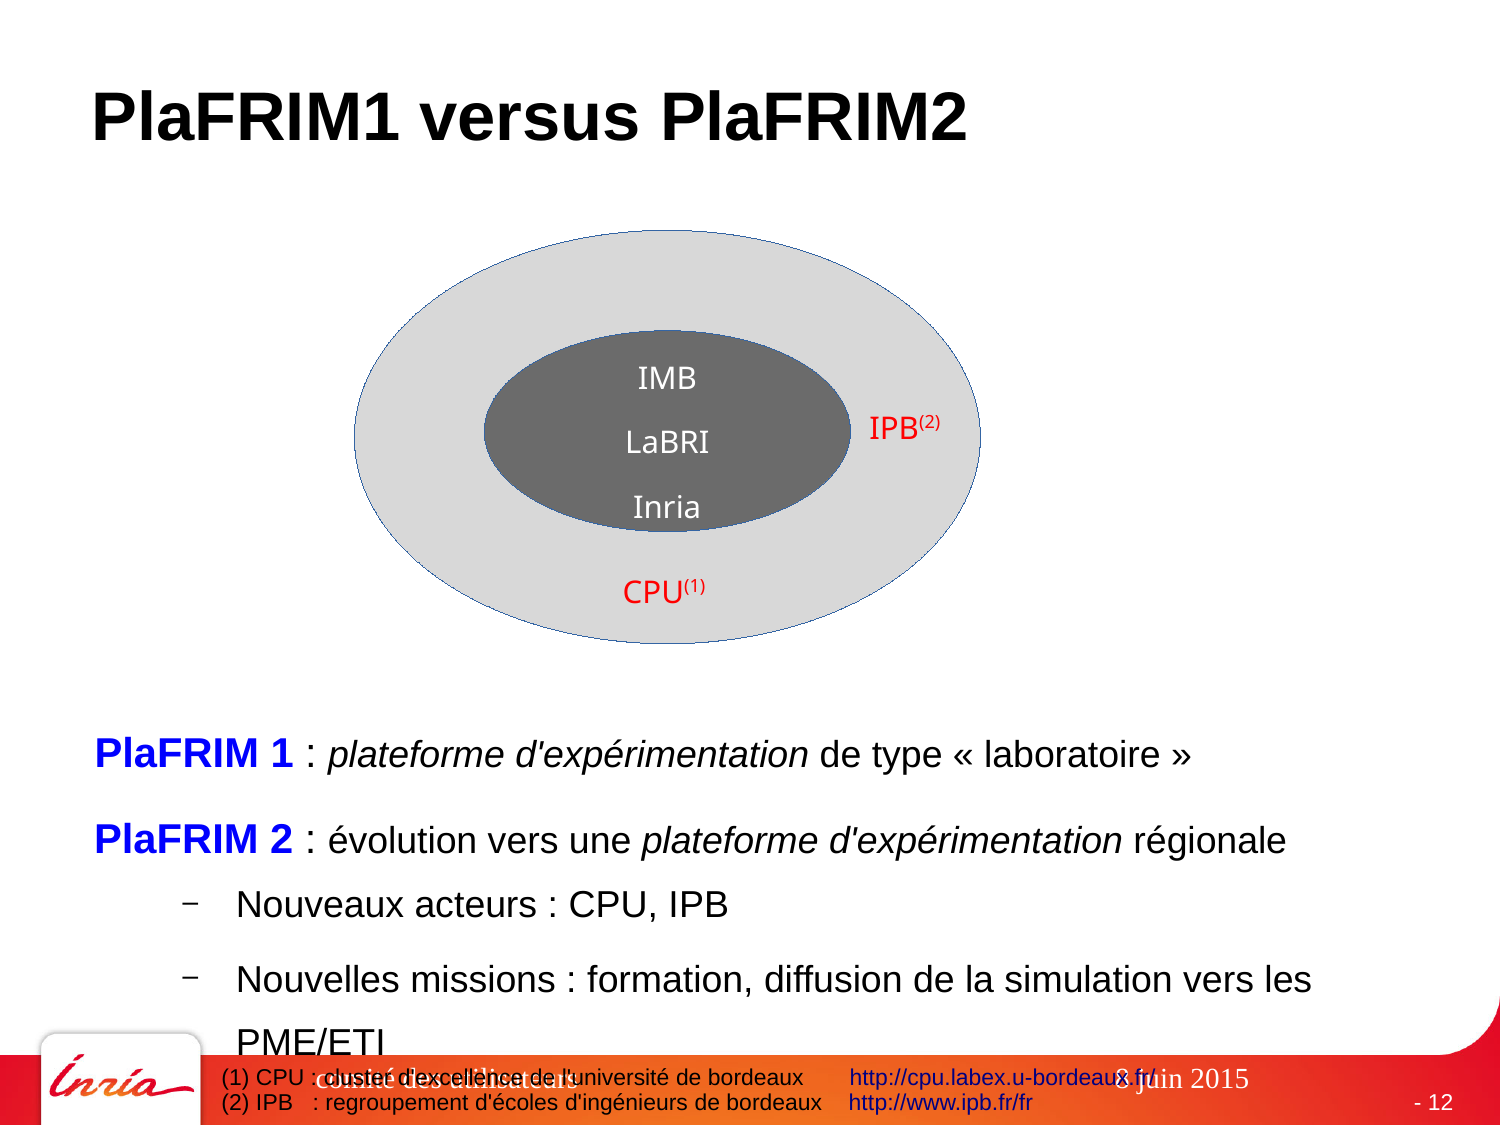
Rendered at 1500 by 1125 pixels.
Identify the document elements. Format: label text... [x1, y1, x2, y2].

text_box CPU(1) [607, 562, 745, 622]
title PlaFRIM1 versus PlaFRIM2 [91, 18, 1329, 207]
list PlaFRIM 1 : plateforme d'expérimentation de type « laboratoire » [94, 690, 1500, 756]
text_box IMB LaBRI Inria [484, 330, 851, 532]
text_box IPB(2) [854, 398, 981, 458]
text_box (1) CPU : cluster d'excellence de l'université de bordeaux http://cpu.labex.u-bordeaux.fr/ (2) IPB : regroupement d'écoles d'ingénieurs de bordeaux http://www.ipb.fr/fr [206, 1057, 1171, 1123]
picture [0, 947, 1500, 1125]
text_box [354, 230, 979, 644]
picture [272, 1039, 280, 1050]
text_box PlaFRIM 2 : évolution vers une plateforme d'expérimentation régionale Nouveaux acteurs : CPU, IPB Nouvelles missions : formation, diffusion de la simulation vers les PME/ETI [79, 776, 1453, 1039]
